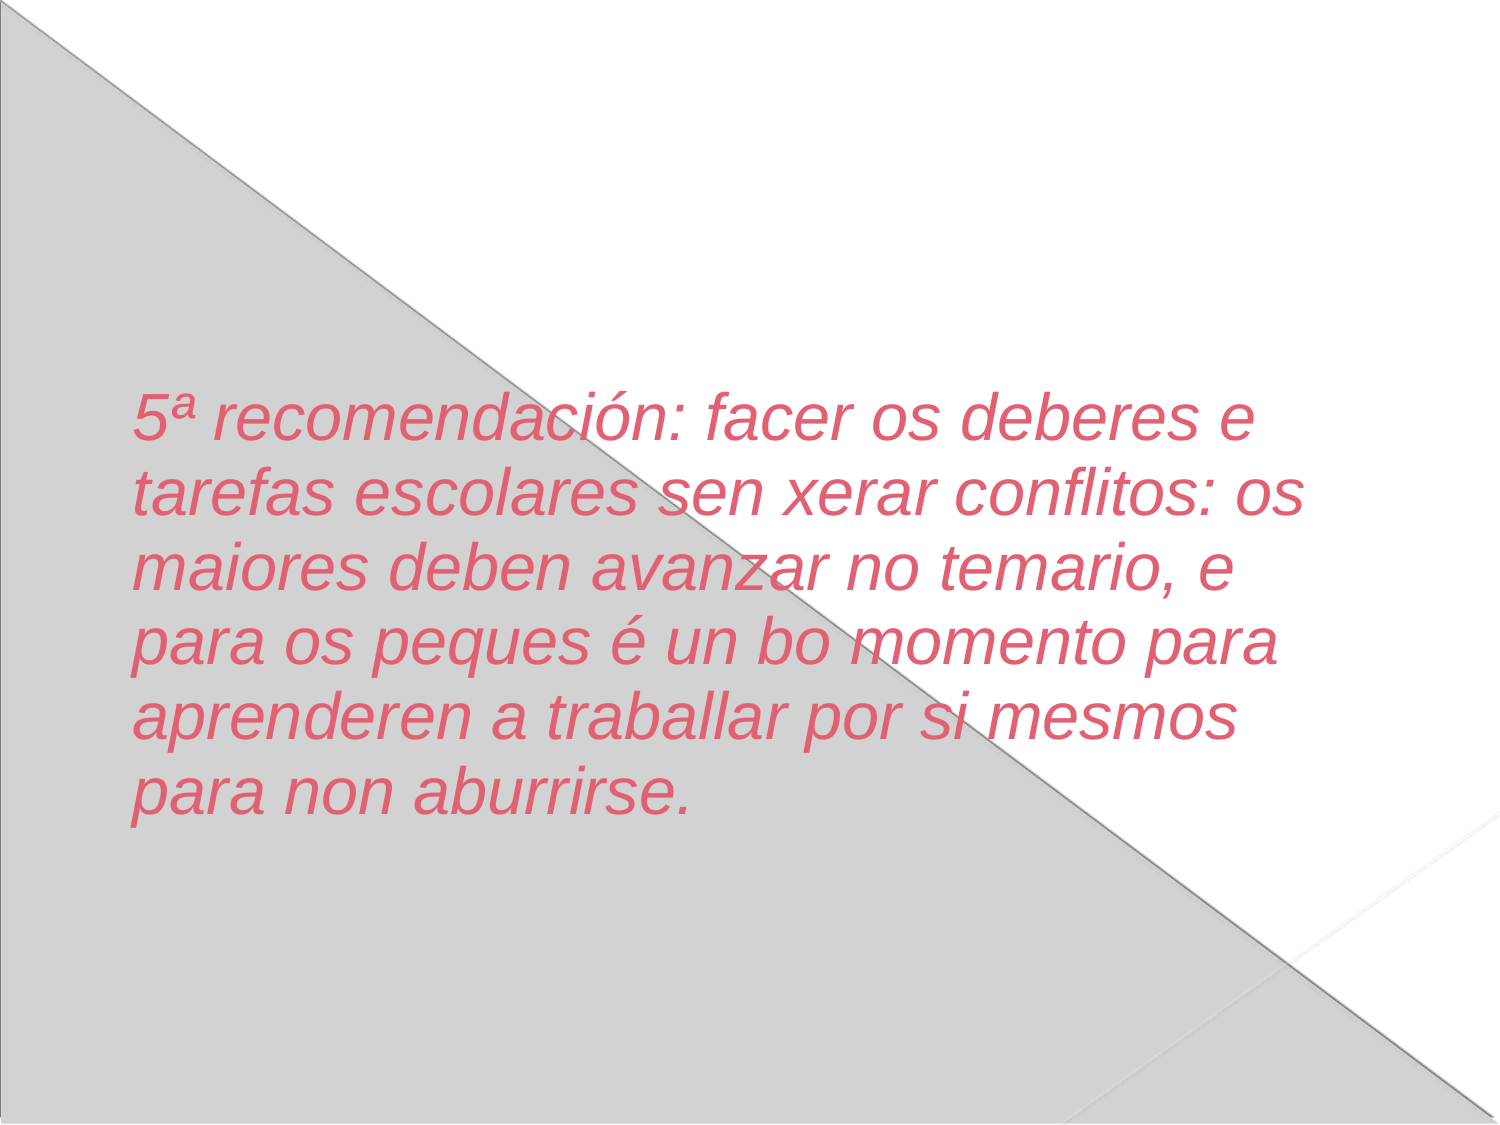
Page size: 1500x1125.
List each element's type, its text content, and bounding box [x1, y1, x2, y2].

text_box 5ª recomendación: facer os deberes e tarefas escolares sen xerar conflitos: os maiores deben avanzar no temario, e para os peques é un bo momento para aprenderen a traballar por si mesmos para non aburrirse. [118, 372, 1359, 836]
